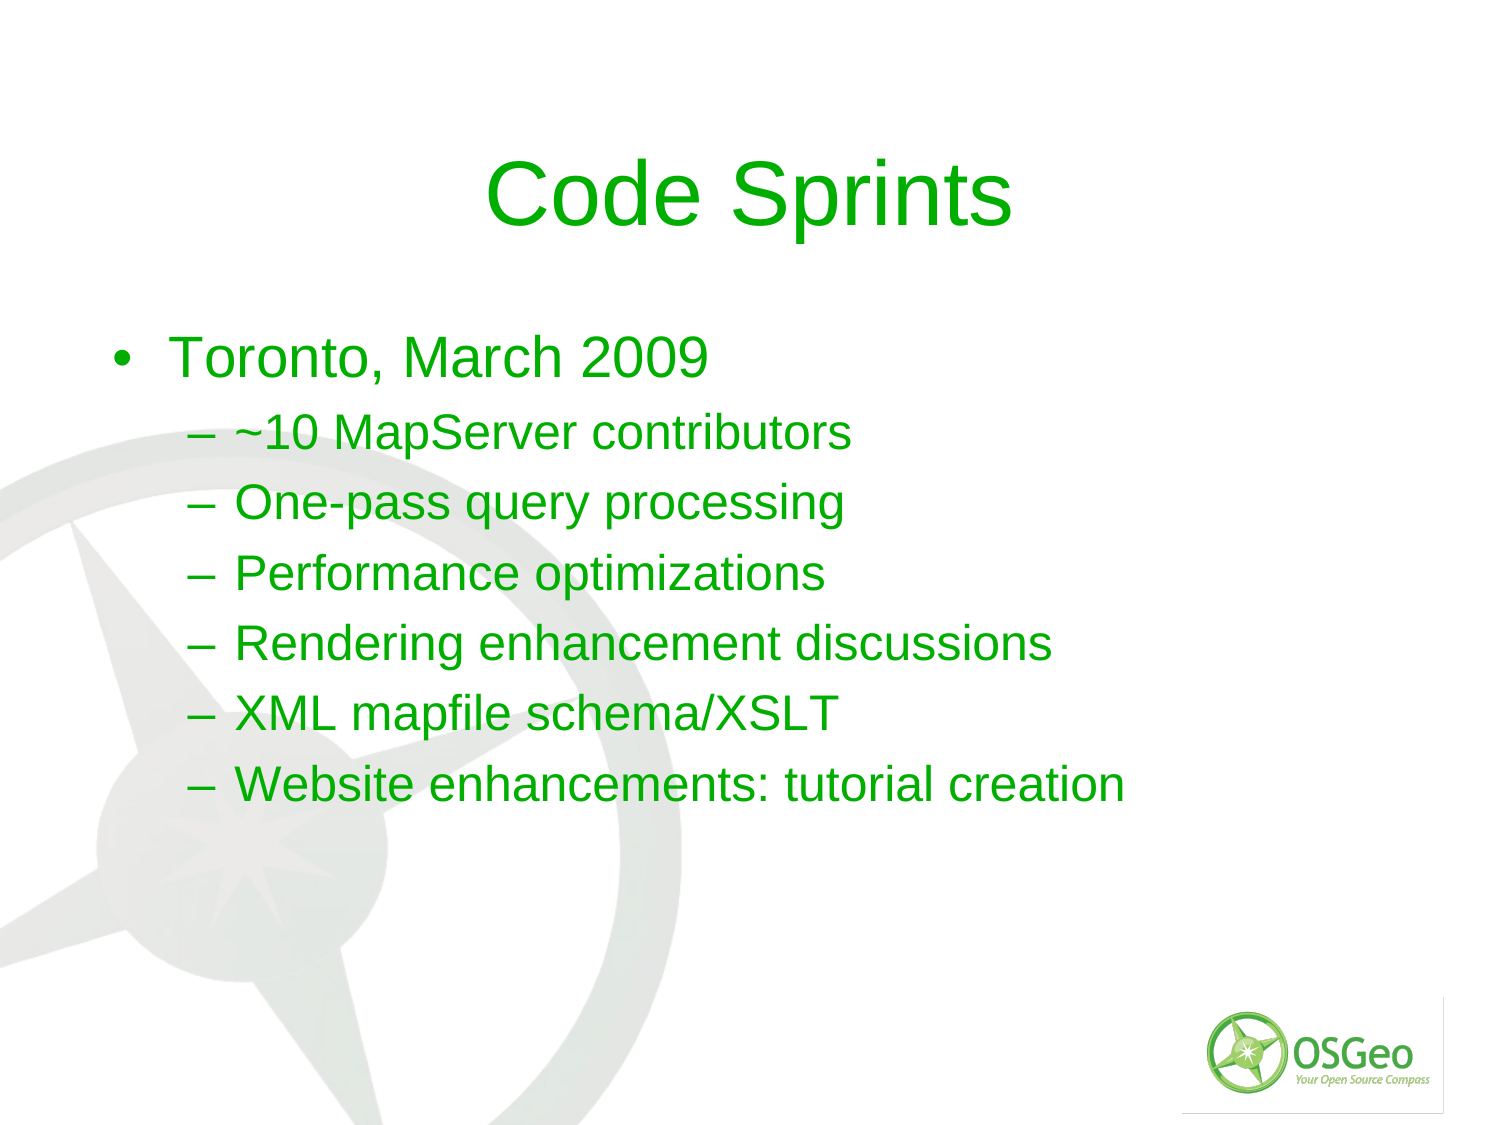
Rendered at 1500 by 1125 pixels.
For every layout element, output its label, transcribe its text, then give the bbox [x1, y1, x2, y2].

list Toronto, March 2009 ~10 MapServer contributors One-pass query processing Performance optimizations Rendering enhancement discussions XML mapfile schema/XSLT Website enhancements: tutorial creation [112, 324, 1388, 986]
title Code Sprints [112, 83, 1388, 305]
picture [1181, 996, 1444, 1114]
picture [0, 413, 739, 1125]
